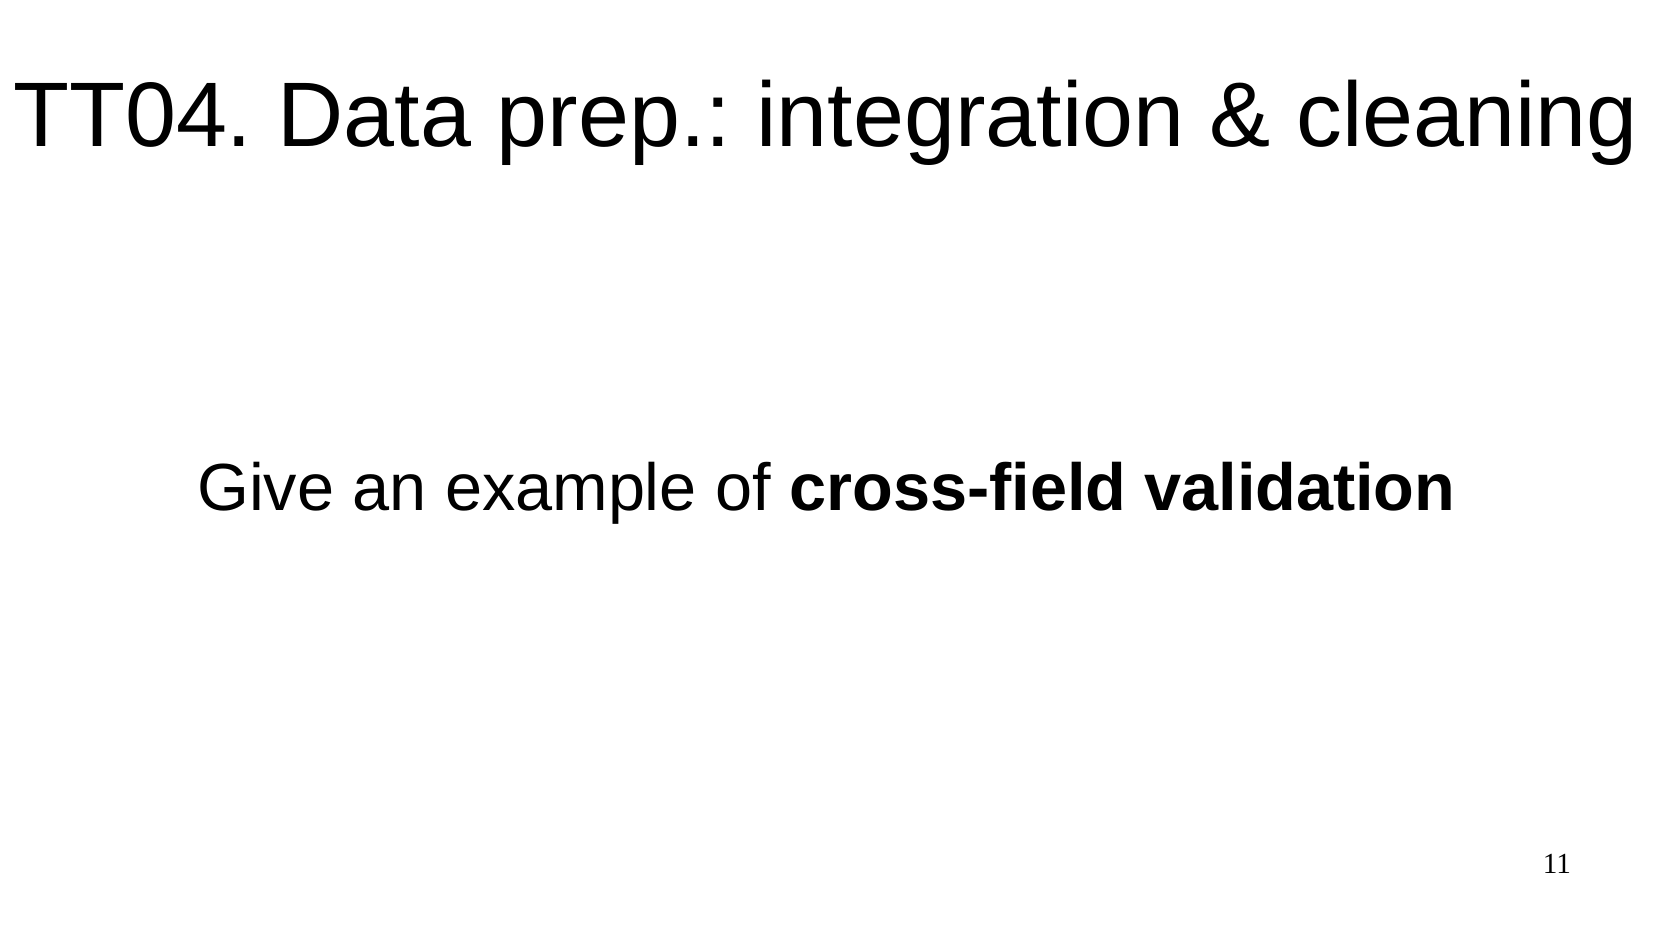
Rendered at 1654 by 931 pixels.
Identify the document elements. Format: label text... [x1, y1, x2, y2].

title TT04. Data prep.: integration & cleaning [0, 12, 1654, 218]
subtitle Give an example of cross-field validation [82, 218, 1571, 758]
